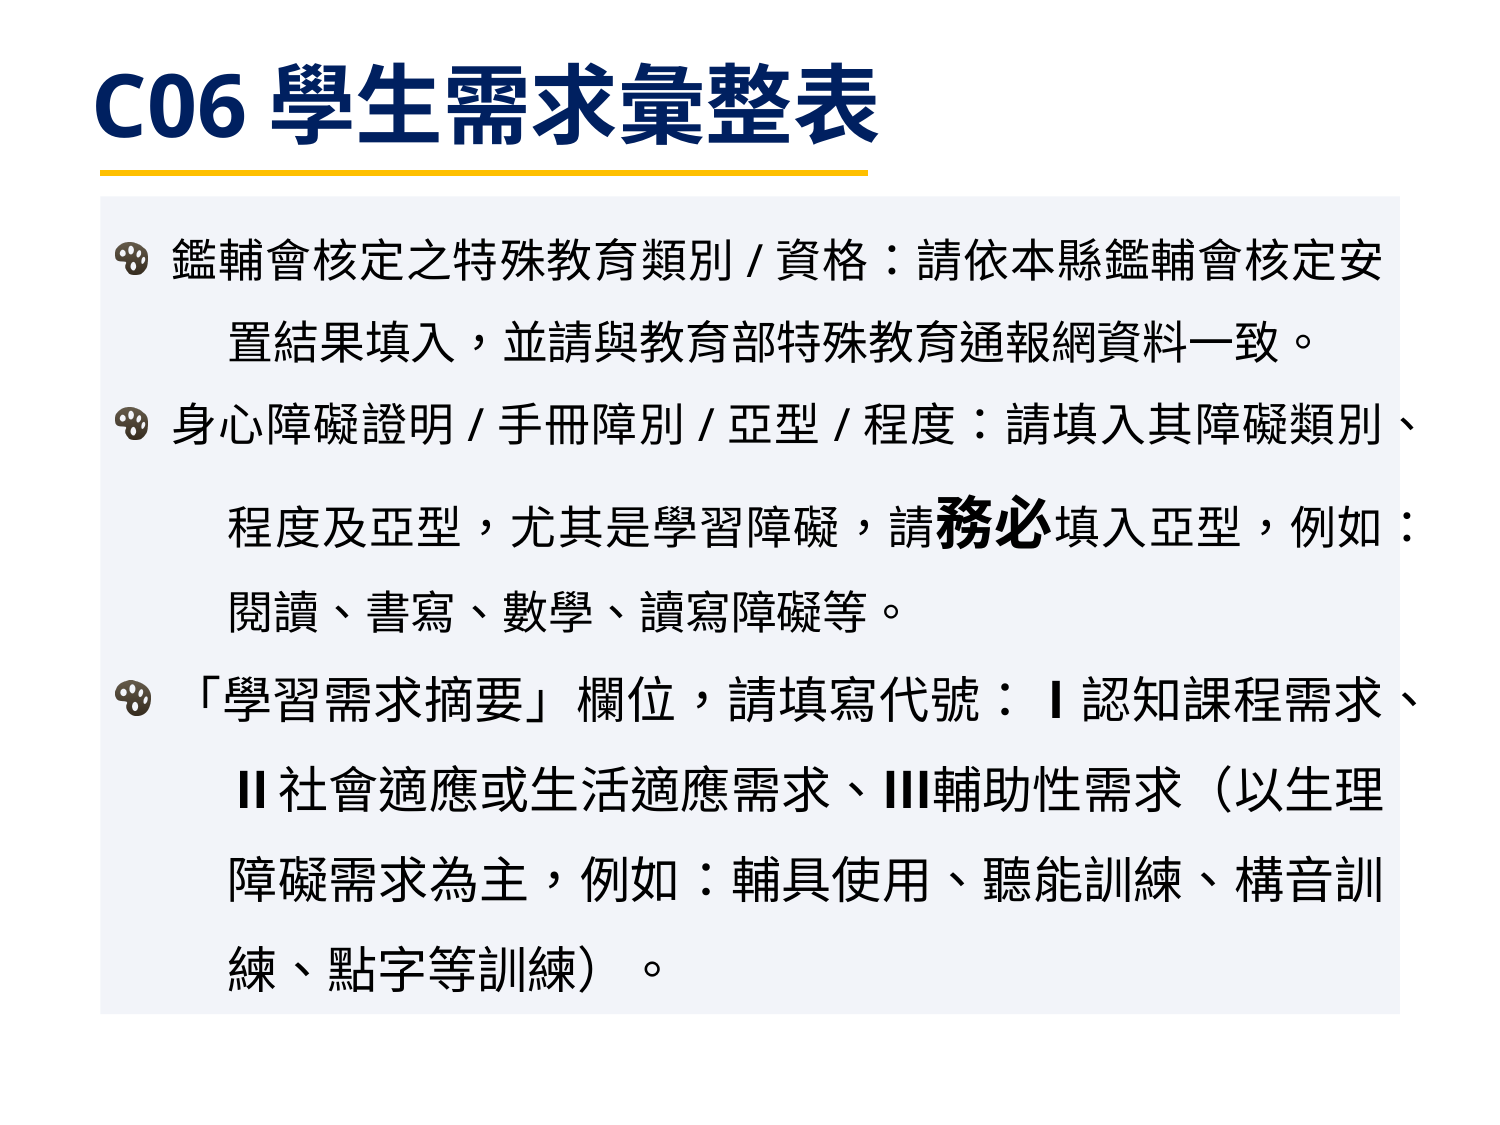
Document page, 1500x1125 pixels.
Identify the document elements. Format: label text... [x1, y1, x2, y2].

text_box 鑑輔會核定之特殊教育類別/資格：請依本縣鑑輔會核定安置結果填入，並請與教育部特殊教育通報網資料一致。 身心障礙證明/手冊障別/亞型/程度：請填入其障礙類別、程度及亞型，尤其是學習障礙，請務必填入亞型，例如：閱讀、書寫、數學、讀寫障礙等。 「學習需求摘要」欄位，請填寫代號：Ⅰ認知課程需求、Ⅱ社會適應或生活適應需求、Ⅲ輔助性需求（以生理障礙需求為主，例如：輔具使用、聽能訓練、構音訓練、點字等訓練）。 [100, 196, 1400, 1015]
text_box C06學生需求彙整表 [76, 42, 890, 164]
